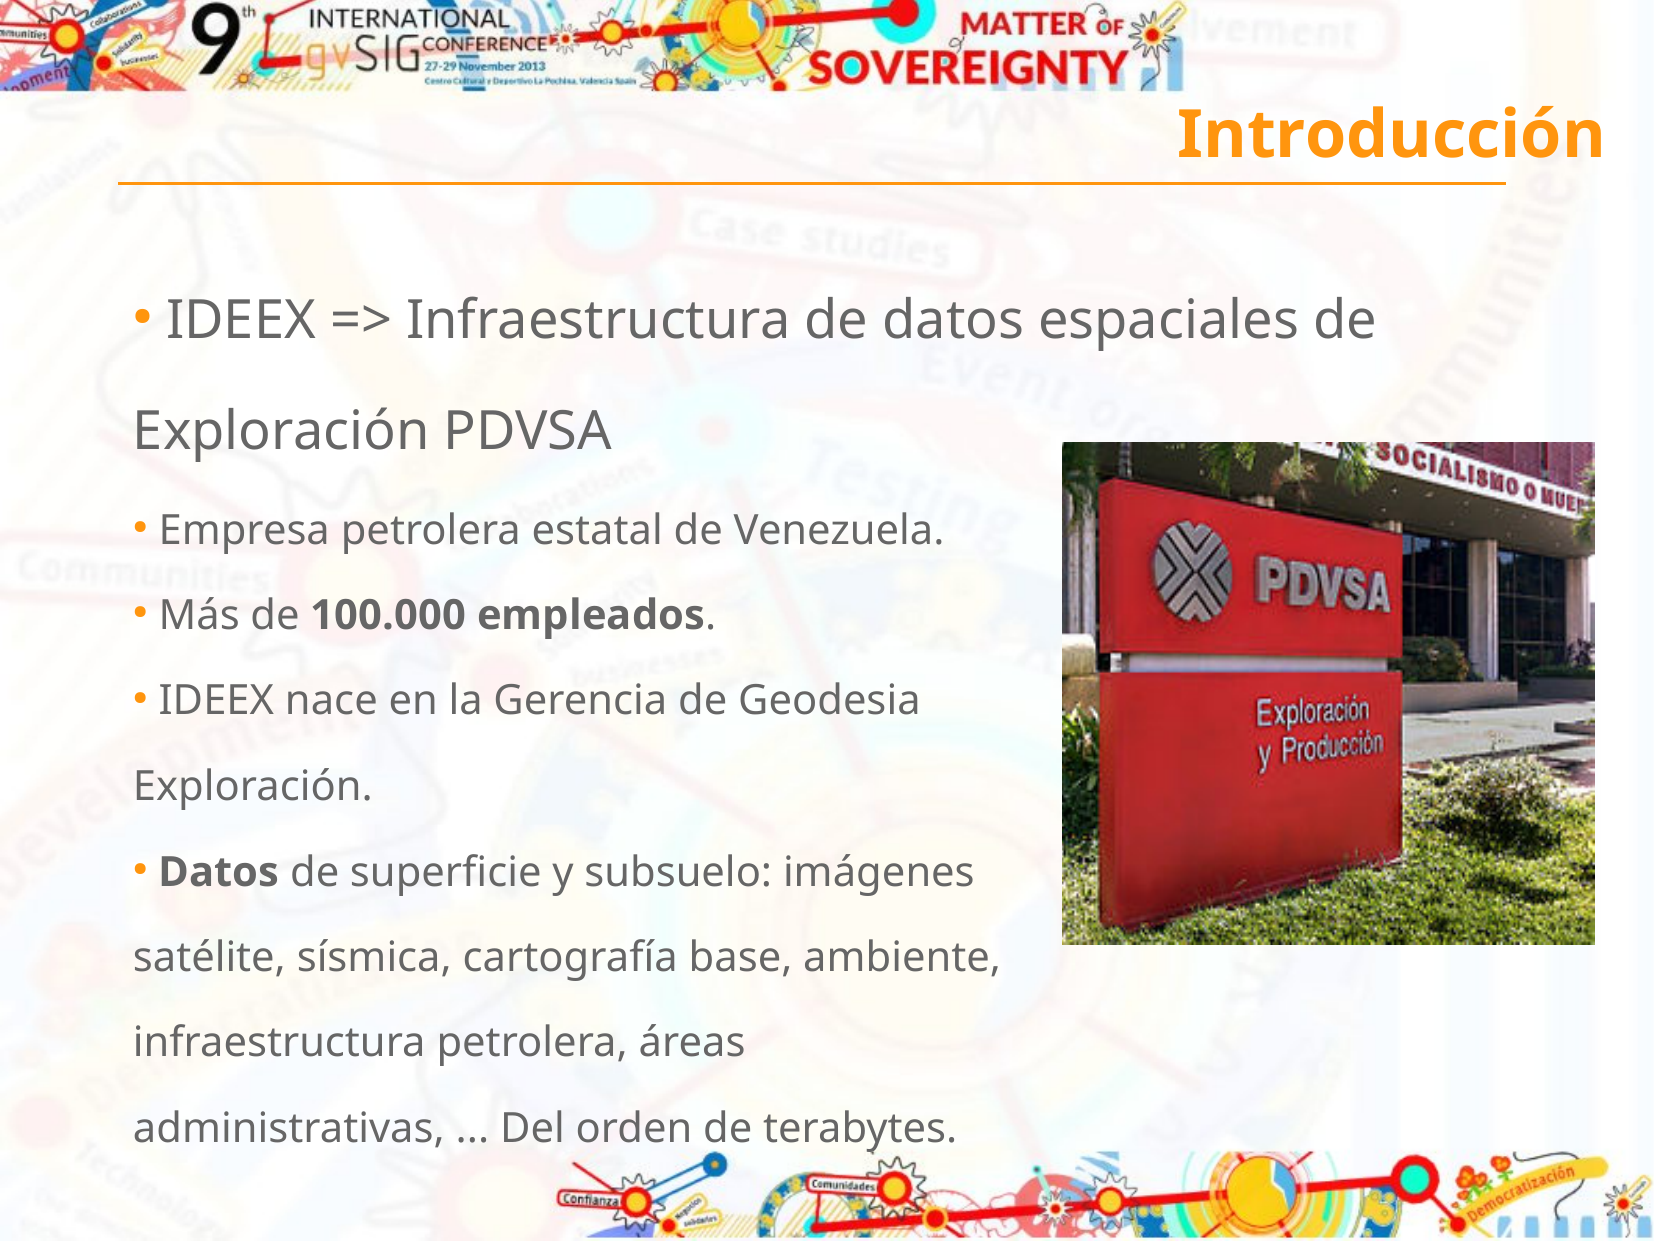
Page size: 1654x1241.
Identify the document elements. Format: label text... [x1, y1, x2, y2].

text_box Empresa petrolera estatal de Venezuela. Más de 100.000 empleados. IDEEX nace en la Gerencia de Geodesia Exploración. Datos de superficie y subsuelo: imágenes satélite, sísmica, cartografía base, ambiente, infraestructura petrolera, áreas administrativas, ... Del orden de terabytes. [118, 482, 1034, 1182]
picture [0, 0, 1654, 1241]
title Introducción [118, 82, 1607, 181]
text_box IDEEX => Infraestructura de datos espaciales de Exploración PDVSA [118, 236, 1506, 482]
